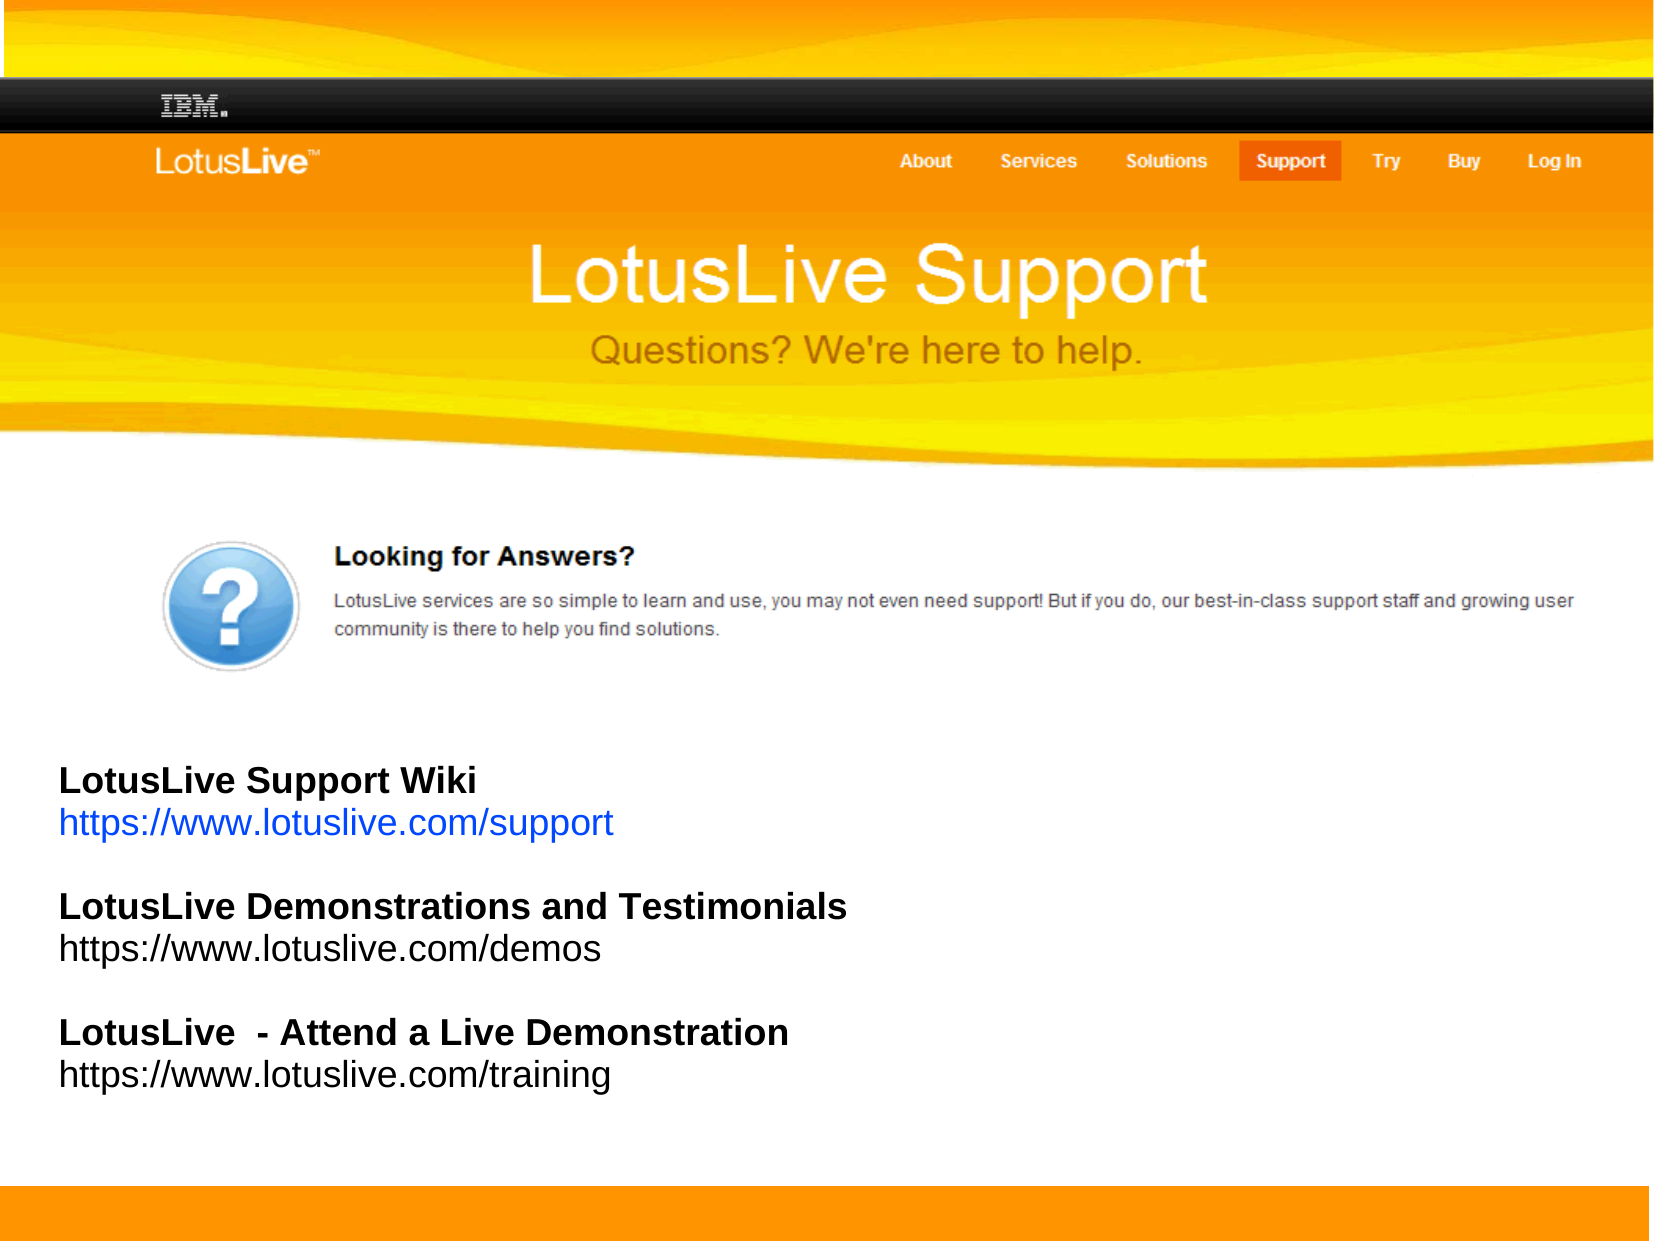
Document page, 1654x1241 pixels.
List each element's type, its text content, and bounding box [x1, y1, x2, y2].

text_box LotusLive Support Wiki https://www.lotuslive.com/support LotusLive Demonstrations and Testimonials https://www.lotuslive.com/demos LotusLive - Attend a Live Demonstration https://www.lotuslive.com/training [58, 759, 1575, 1143]
picture [0, 0, 1654, 696]
